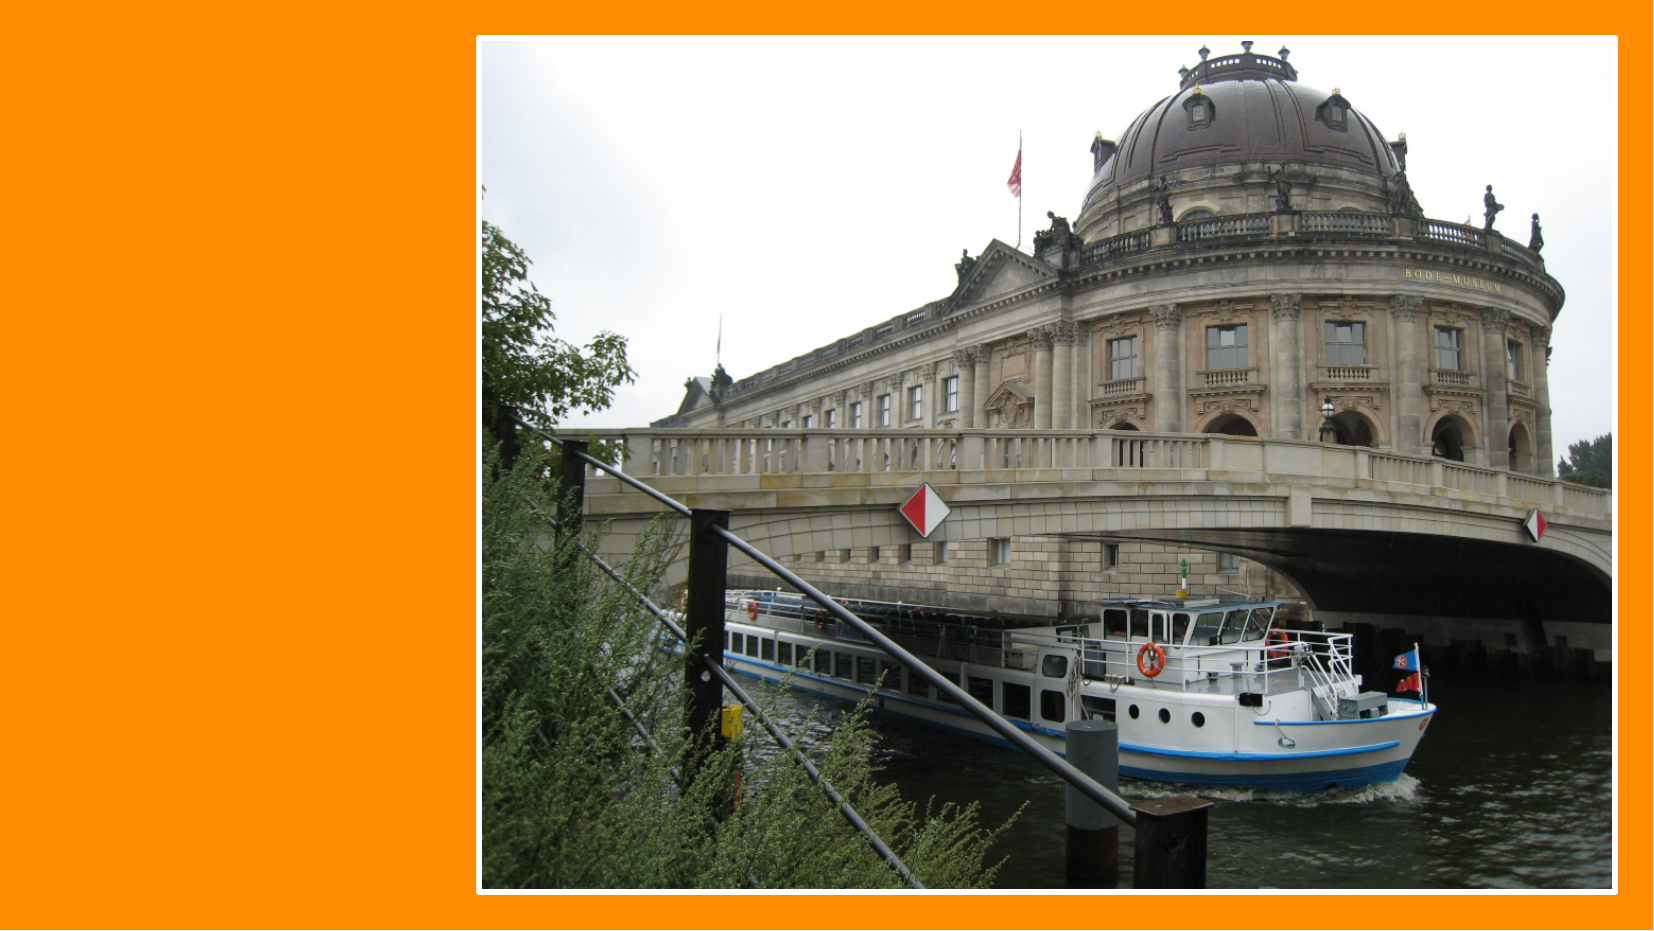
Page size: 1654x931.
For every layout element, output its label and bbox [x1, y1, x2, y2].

picture [481, 41, 1613, 889]
